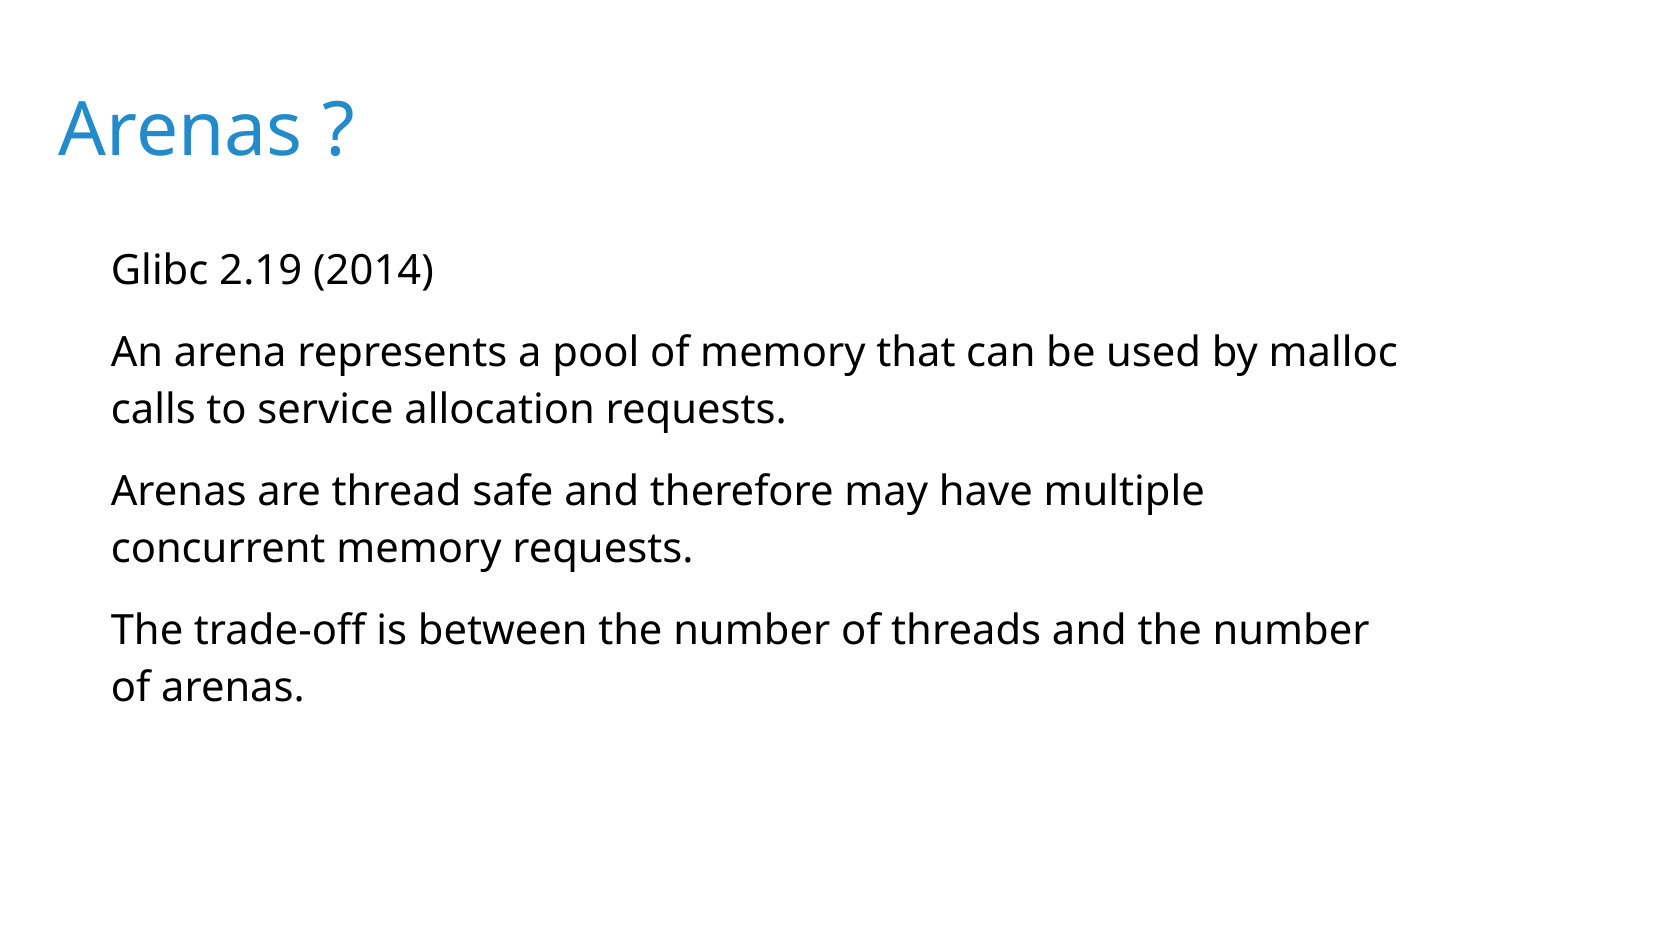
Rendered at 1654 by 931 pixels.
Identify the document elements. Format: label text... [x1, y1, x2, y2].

text_box Glibc 2.19 (2014) An arena represents a pool of memory that can be used by malloc calls to service allocation requests. Arenas are thread safe and therefore may have multiple concurrent memory requests. The trade-off is between the number of threads and the number of arenas. [105, 240, 1411, 766]
title Arenas ? [59, 59, 1595, 178]
